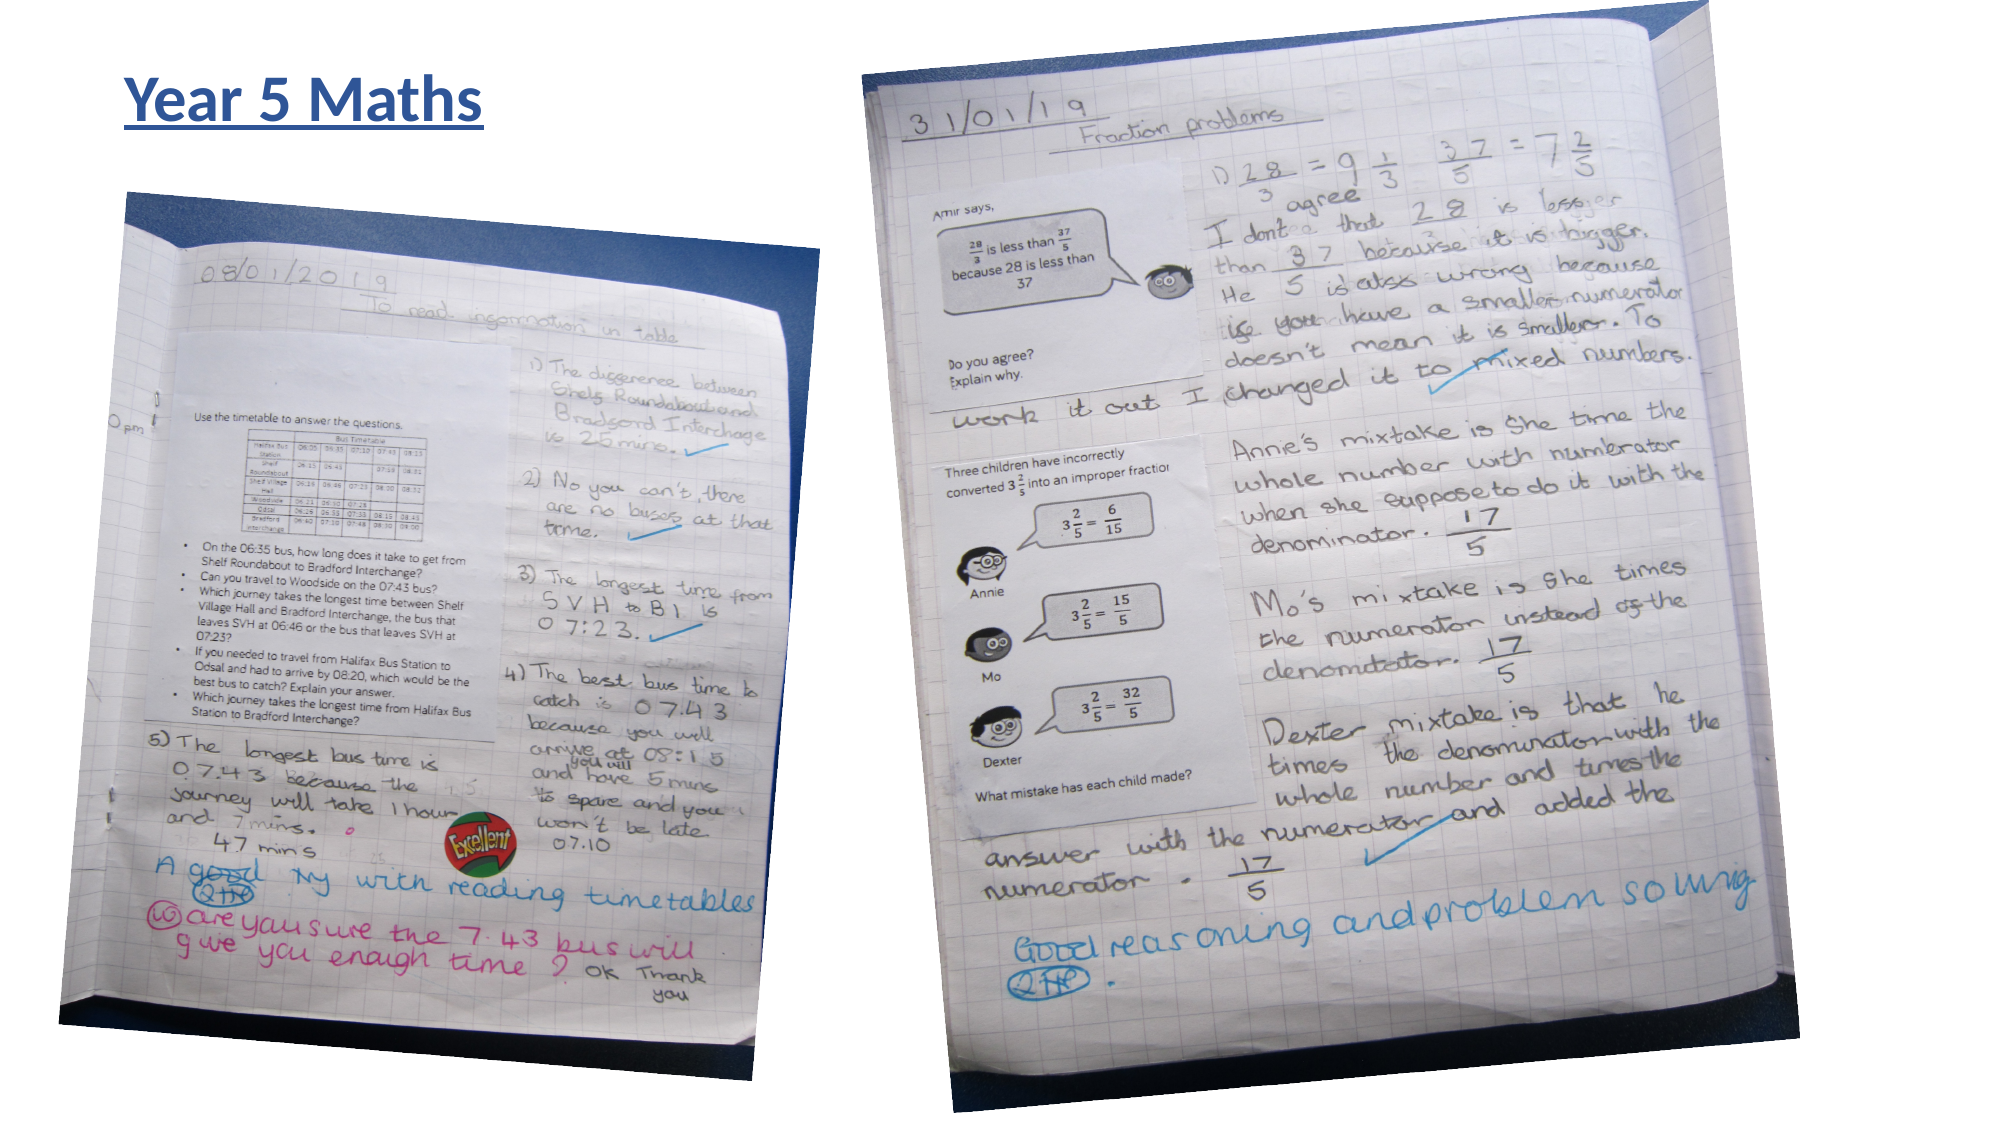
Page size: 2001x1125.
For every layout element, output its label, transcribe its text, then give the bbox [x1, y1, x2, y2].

picture [58, 191, 820, 1081]
text_box Year 5 Maths [109, 46, 838, 143]
picture [861, 0, 1800, 1113]
